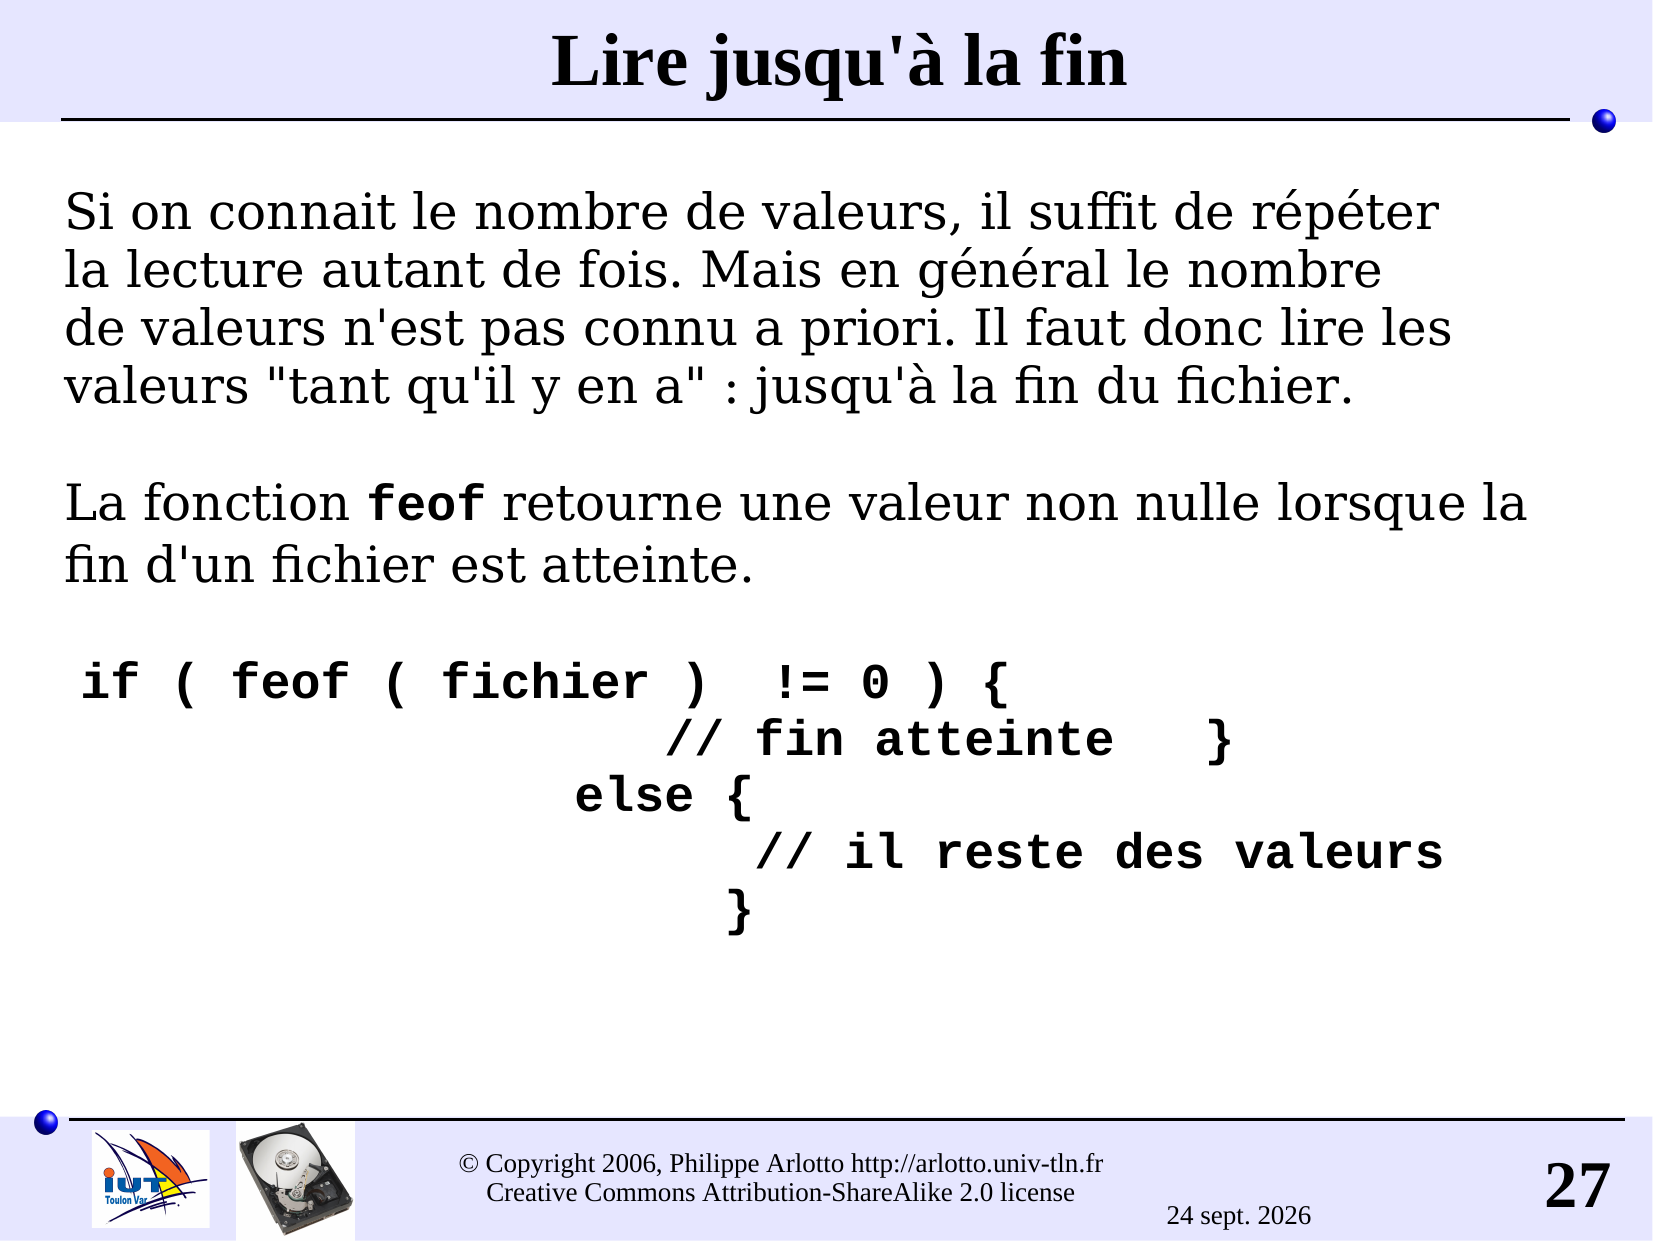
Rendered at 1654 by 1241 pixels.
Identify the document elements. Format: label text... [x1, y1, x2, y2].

title Lire jusqu'à la fin [95, 11, 1585, 110]
picture [236, 1121, 355, 1241]
text_box Si on connait le nombre de valeurs, il suffit de répéter la lecture autant de fois. Mais en général le nombre de valeurs n'est pas connu a priori. Il faut donc lire les valeurs "tant qu'il y en a" : jusqu'à la fin du fichier. La fonction feof retourne une valeur non nulle lorsque la fin d'un fichier est atteinte. if ( feof ( fichier ) != 0 ) { // fin atteinte } else { // il reste des valeurs } [64, 182, 1595, 940]
